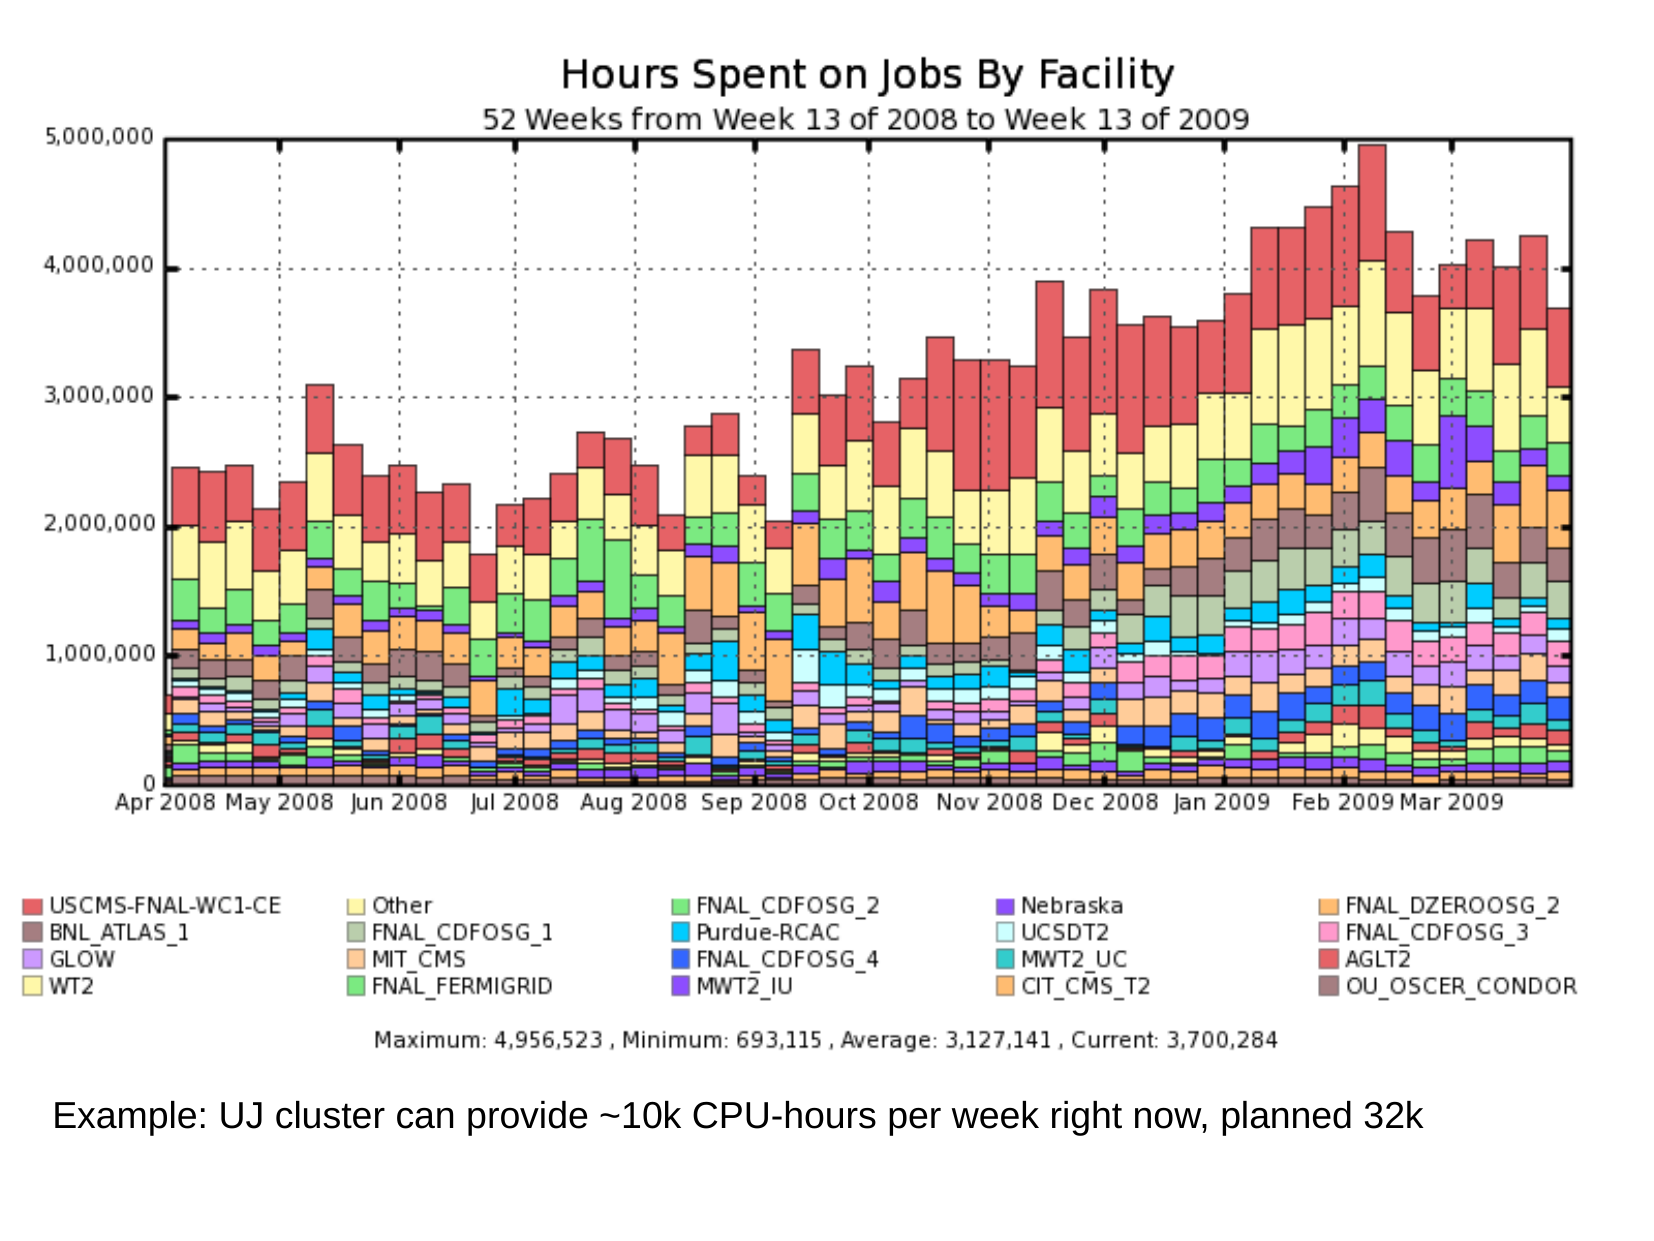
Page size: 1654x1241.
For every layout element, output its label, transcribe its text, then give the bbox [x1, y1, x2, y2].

text_box Example: UJ cluster can provide ~10k CPU-hours per week right now, planned 32k [37, 1087, 1613, 1146]
picture [0, 37, 1654, 1071]
